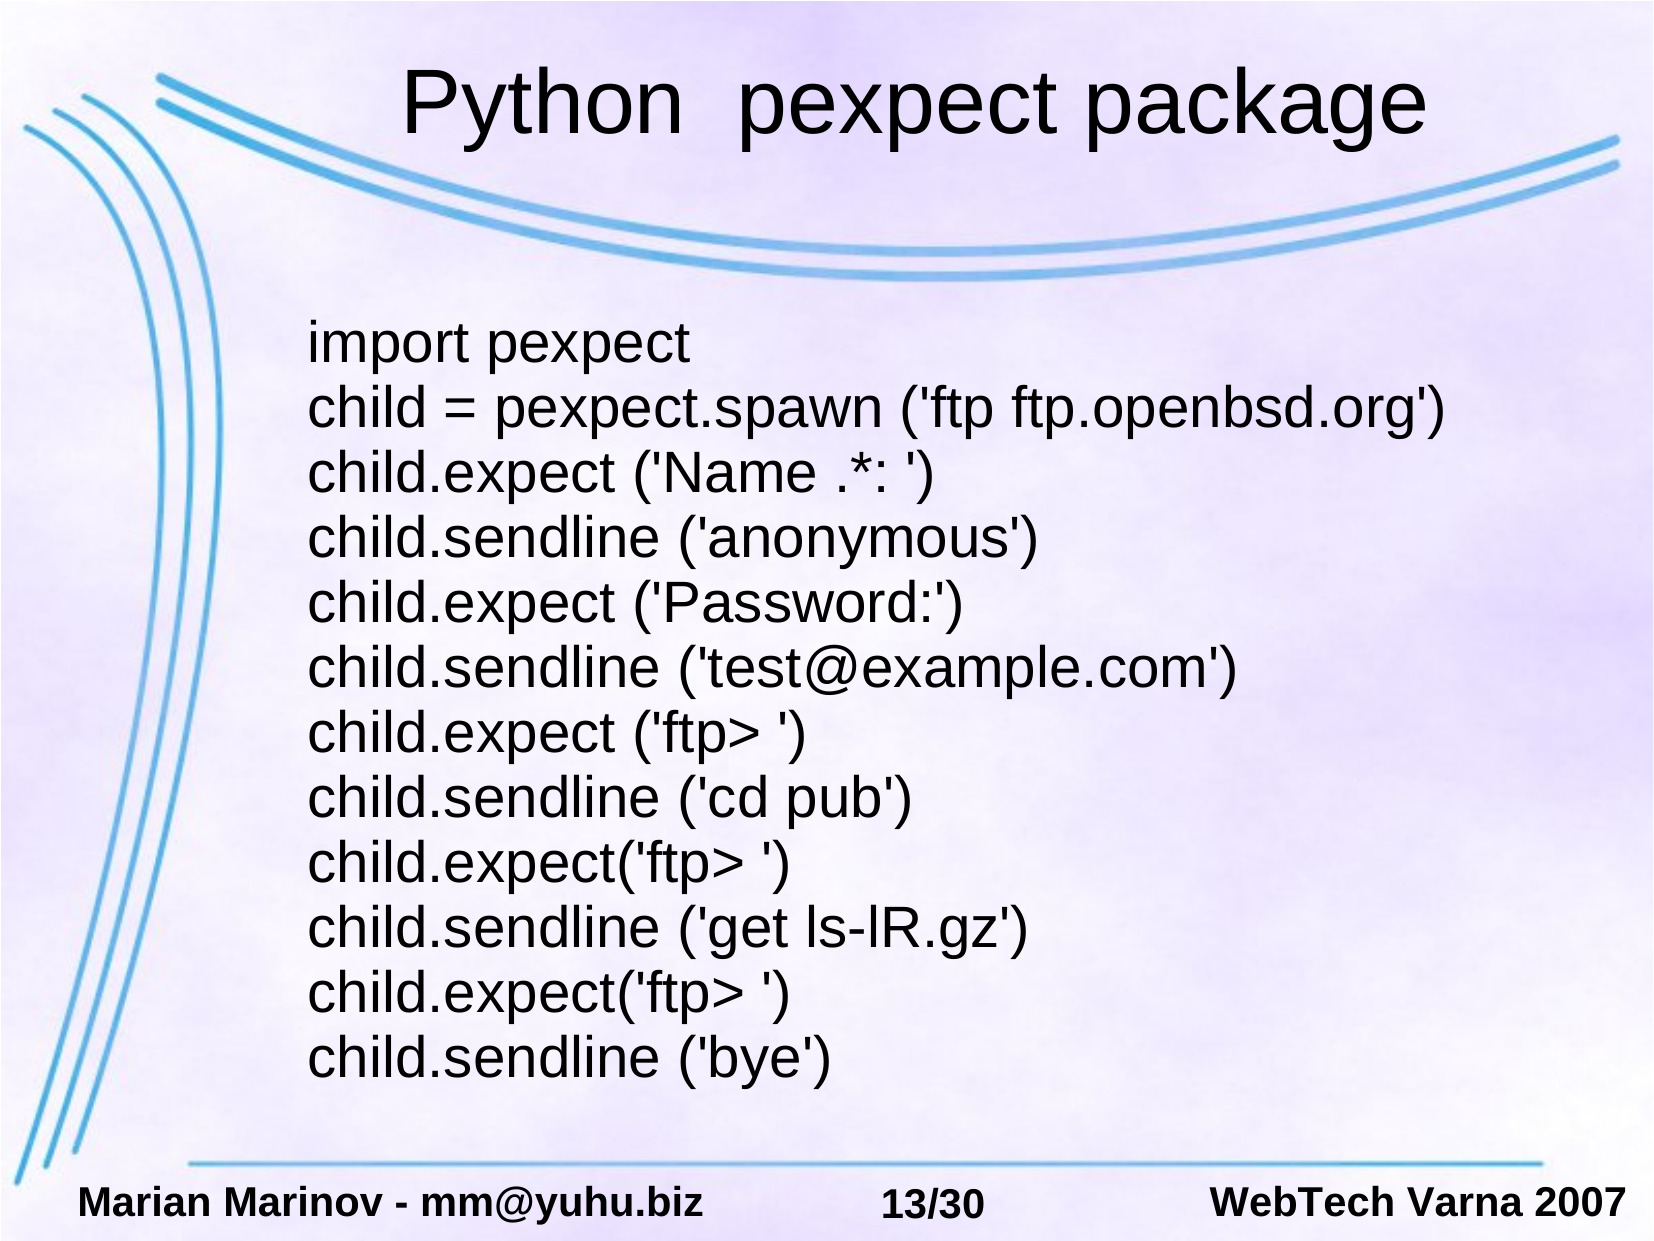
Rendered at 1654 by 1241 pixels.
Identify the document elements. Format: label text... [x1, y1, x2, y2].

picture [1, 1, 1654, 1241]
text_box 13/30 [866, 1172, 1001, 1235]
text_box Marian Marinov - mm@yuhu.biz [62, 1171, 720, 1233]
text_box WebTech Varna 2007 [1194, 1171, 1643, 1233]
subtitle import pexpect child = pexpect.spawn ('ftp ftp.openbsd.org') child.expect ('Name .*: ') child.sendline ('anonymous') child.expect ('Password:') child.sendline ('test@example.com') child.expect ('ftp> ') child.sendline ('cd pub') child.expect('ftp> ') child.sendline ('get ls-lR.gz') child.expect('ftp> ') child.sendline ('bye') [82, 290, 1571, 1109]
title Python pexpect package [82, 49, 1571, 257]
